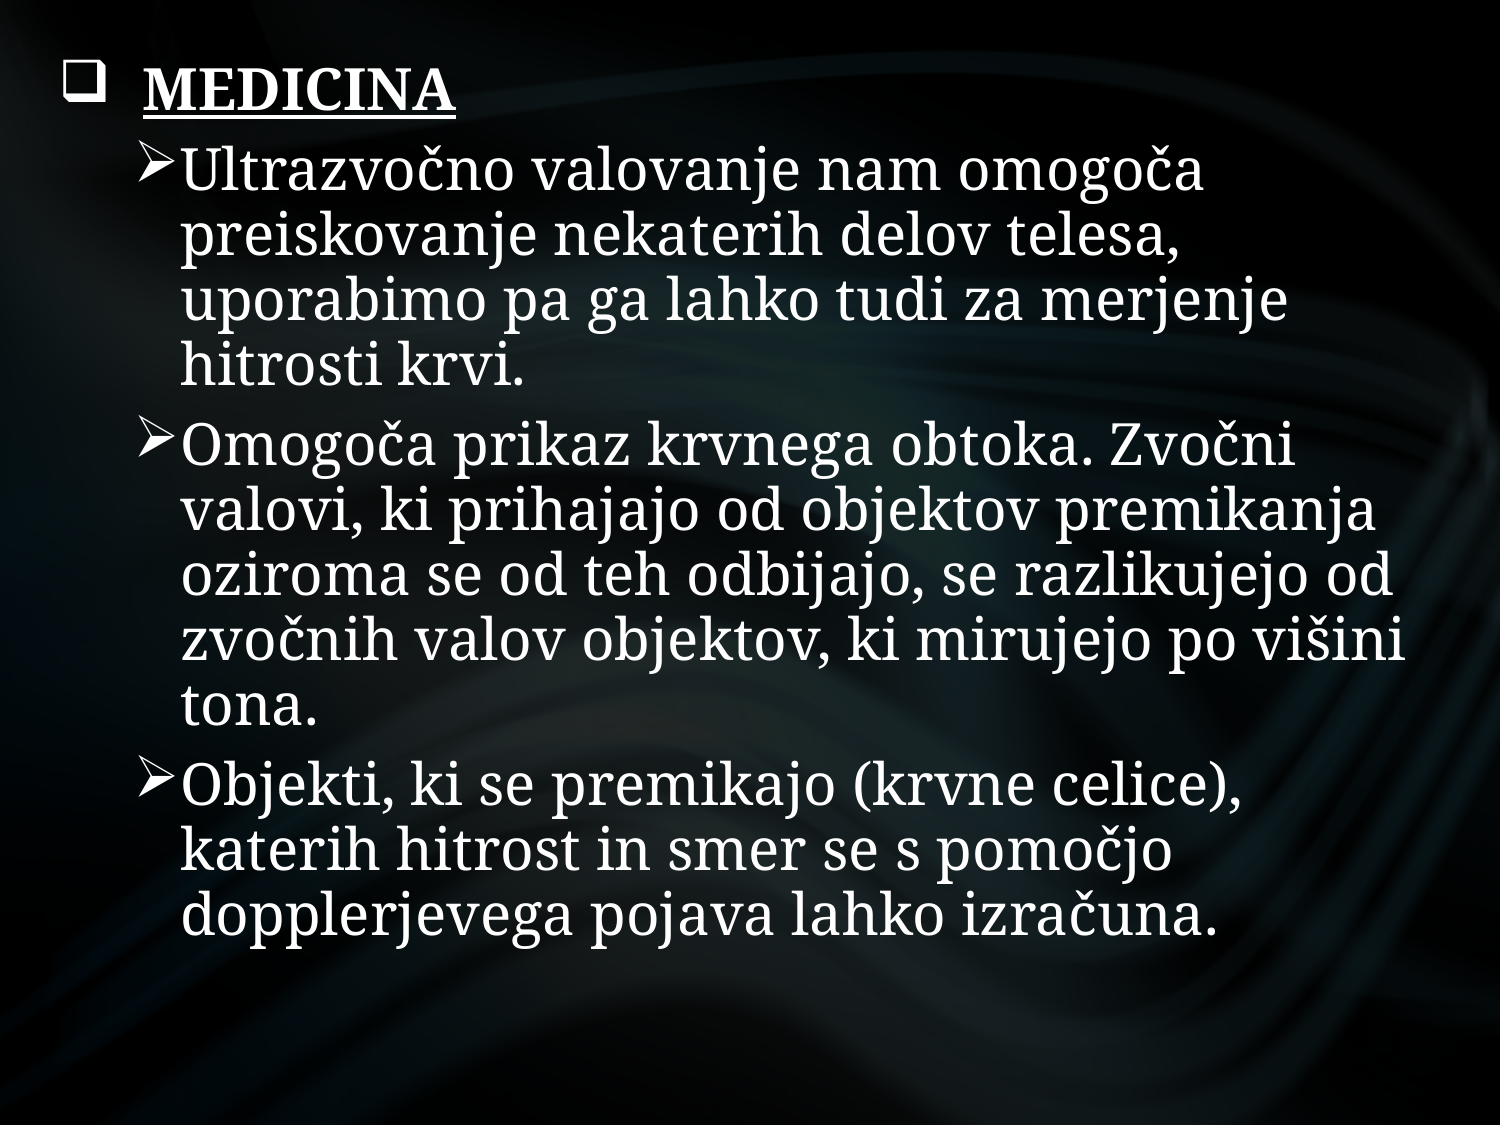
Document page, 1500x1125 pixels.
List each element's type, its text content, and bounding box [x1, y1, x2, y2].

list MEDICINA Ultrazvočno valovanje nam omogoča preiskovanje nekaterih delov telesa, uporabimo pa ga lahko tudi za merjenje hitrosti krvi. Omogoča prikaz krvnega obtoka. Zvočni valovi, ki prihajajo od objektov premikanja oziroma se od teh odbijajo, se razlikujejo od zvočnih valov objektov, ki mirujejo po višini tona. Objekti, ki se premikajo (krvne celice), katerih hitrost in smer se s pomočjo dopplerjevega pojava lahko izračuna. [58, 58, 1409, 1032]
